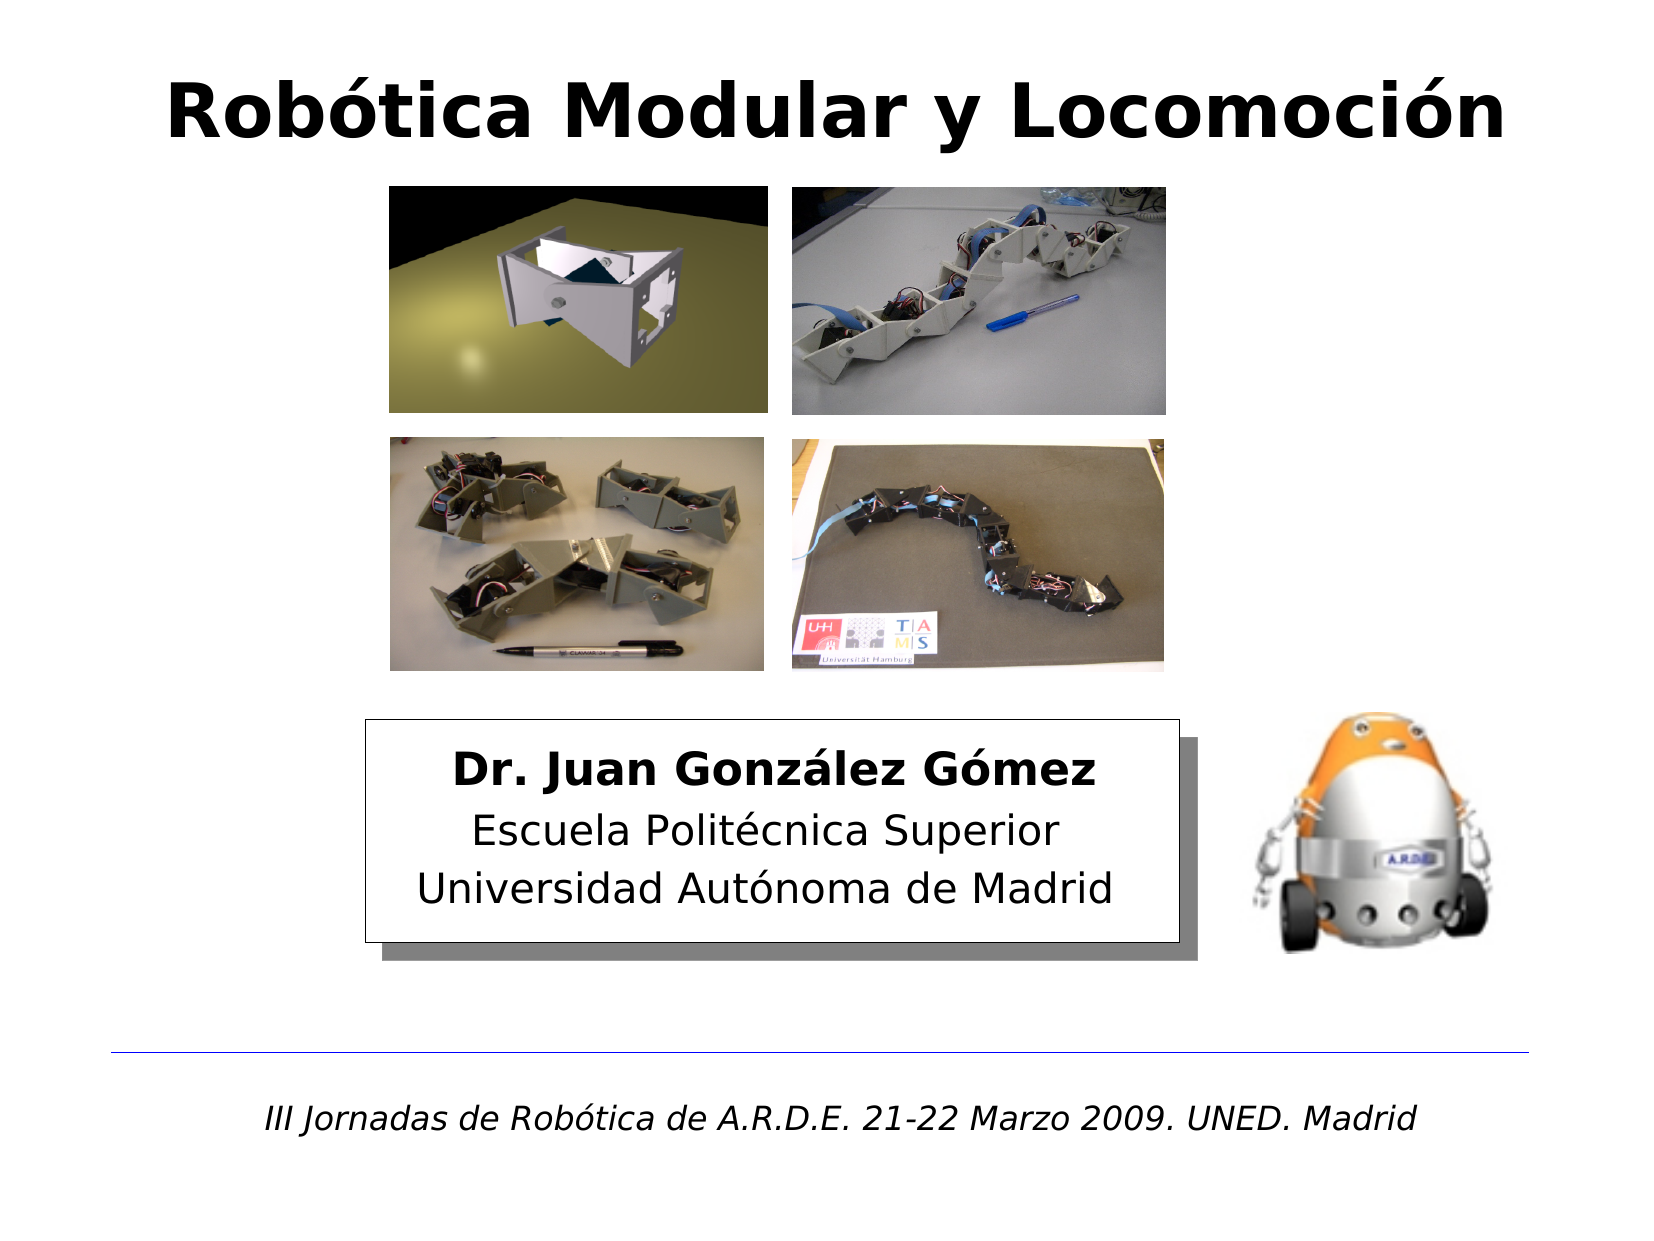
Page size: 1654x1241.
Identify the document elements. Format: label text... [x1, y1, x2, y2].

picture [390, 437, 764, 671]
text_box Robótica Modular y Locomoción [149, 60, 1525, 163]
picture [1239, 712, 1508, 954]
text_box Escuela Politécnica Superior Universidad Autónoma de Madrid [283, 798, 1173, 921]
text_box Dr. Juan González Gómez [436, 735, 1113, 804]
text_box III Jornadas de Robótica de A.R.D.E. 21-22 Marzo 2009. UNED. Madrid [249, 1092, 1434, 1146]
picture [389, 186, 768, 413]
picture [792, 187, 1166, 415]
picture [792, 439, 1164, 672]
text_box [365, 719, 1180, 943]
